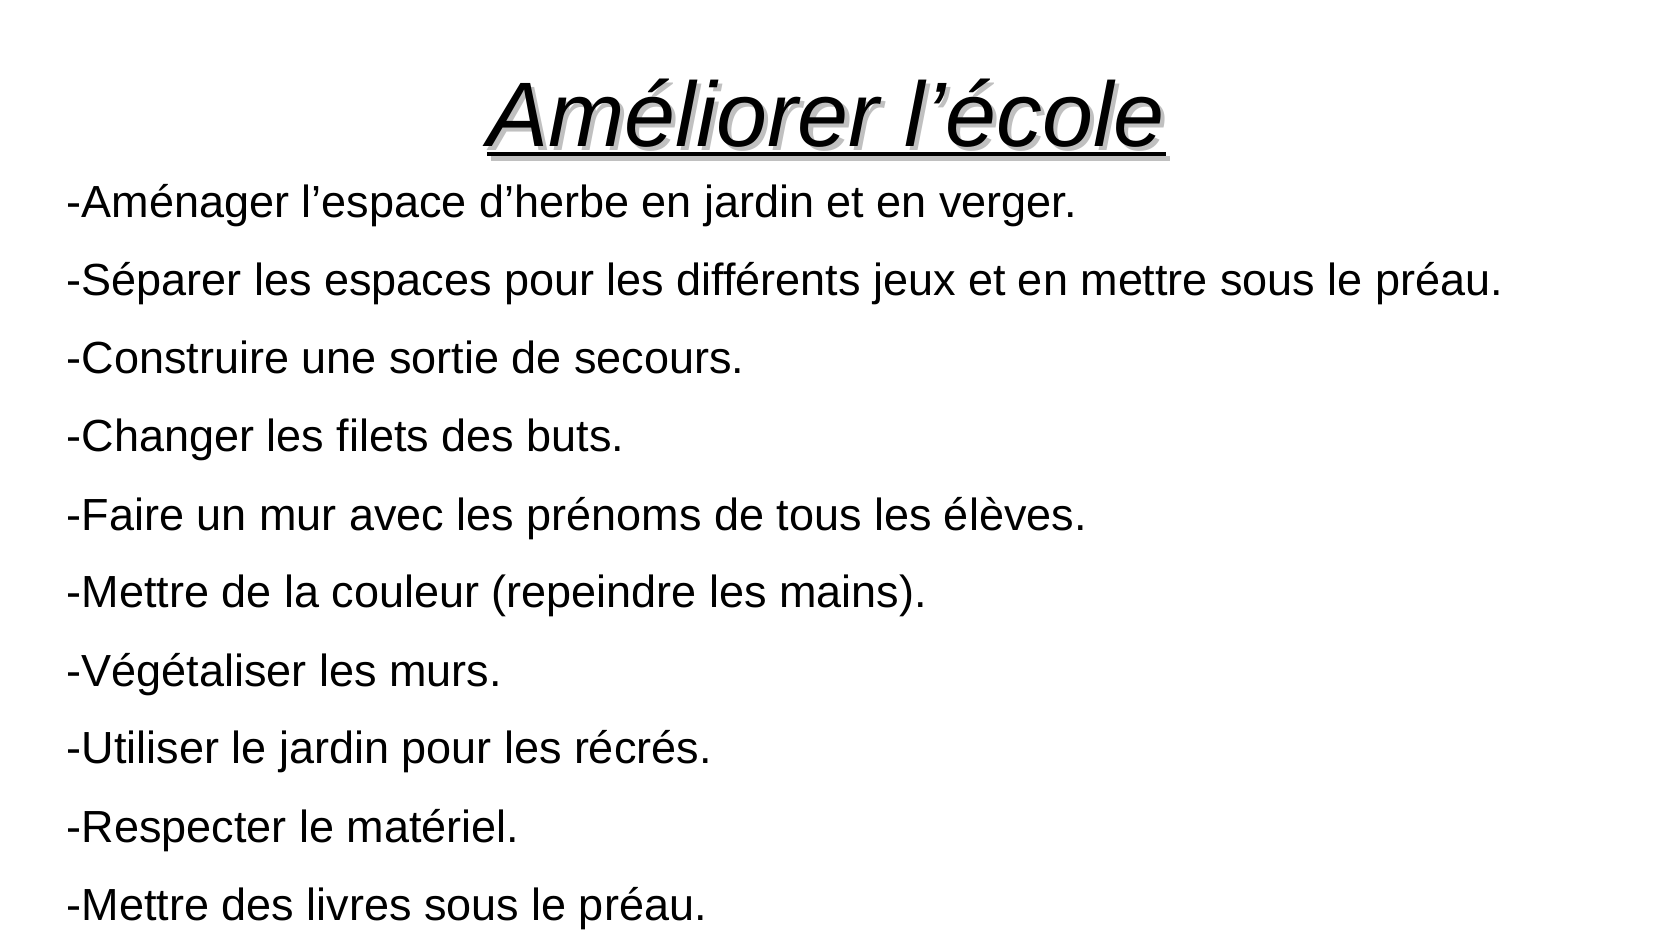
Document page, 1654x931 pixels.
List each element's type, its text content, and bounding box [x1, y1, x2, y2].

title Améliorer l’école [82, 37, 1571, 177]
list -Aménager l’espace d’herbe en jardin et en verger. -Séparer les espaces pour les différents jeux et en mettre sous le préau. -Construire une sortie de secours. -Changer les filets des buts. -Faire un mur avec les prénoms de tous les élèves. -Mettre de la couleur (repeindre les mains). -Végétaliser les murs. -Utiliser le jardin pour les récrés. -Respecter le matériel. -Mettre des livres sous le préau. [0, 177, 1654, 931]
